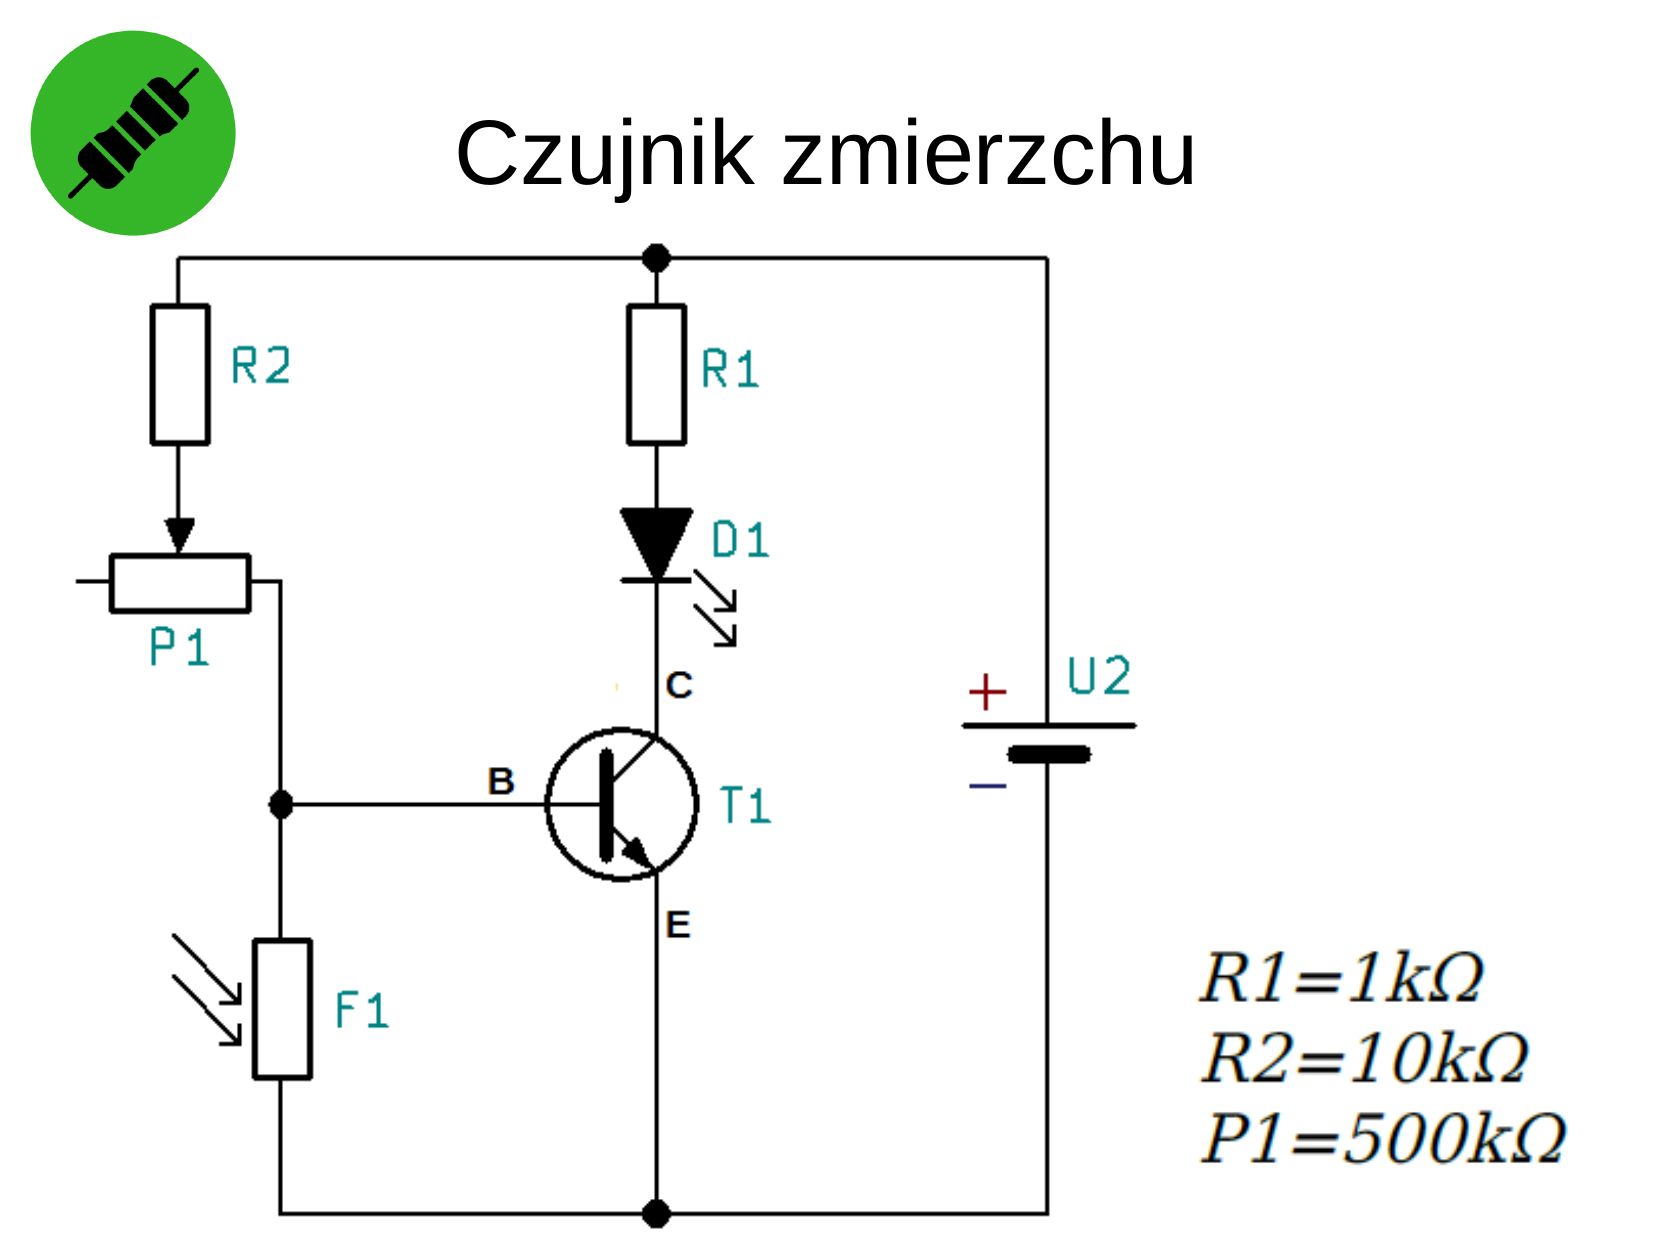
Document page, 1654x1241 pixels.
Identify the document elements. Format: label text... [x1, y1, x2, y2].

picture [29, 29, 1152, 1241]
title Czujnik zmierzchu [237, 49, 1571, 257]
picture [1181, 938, 1594, 1182]
